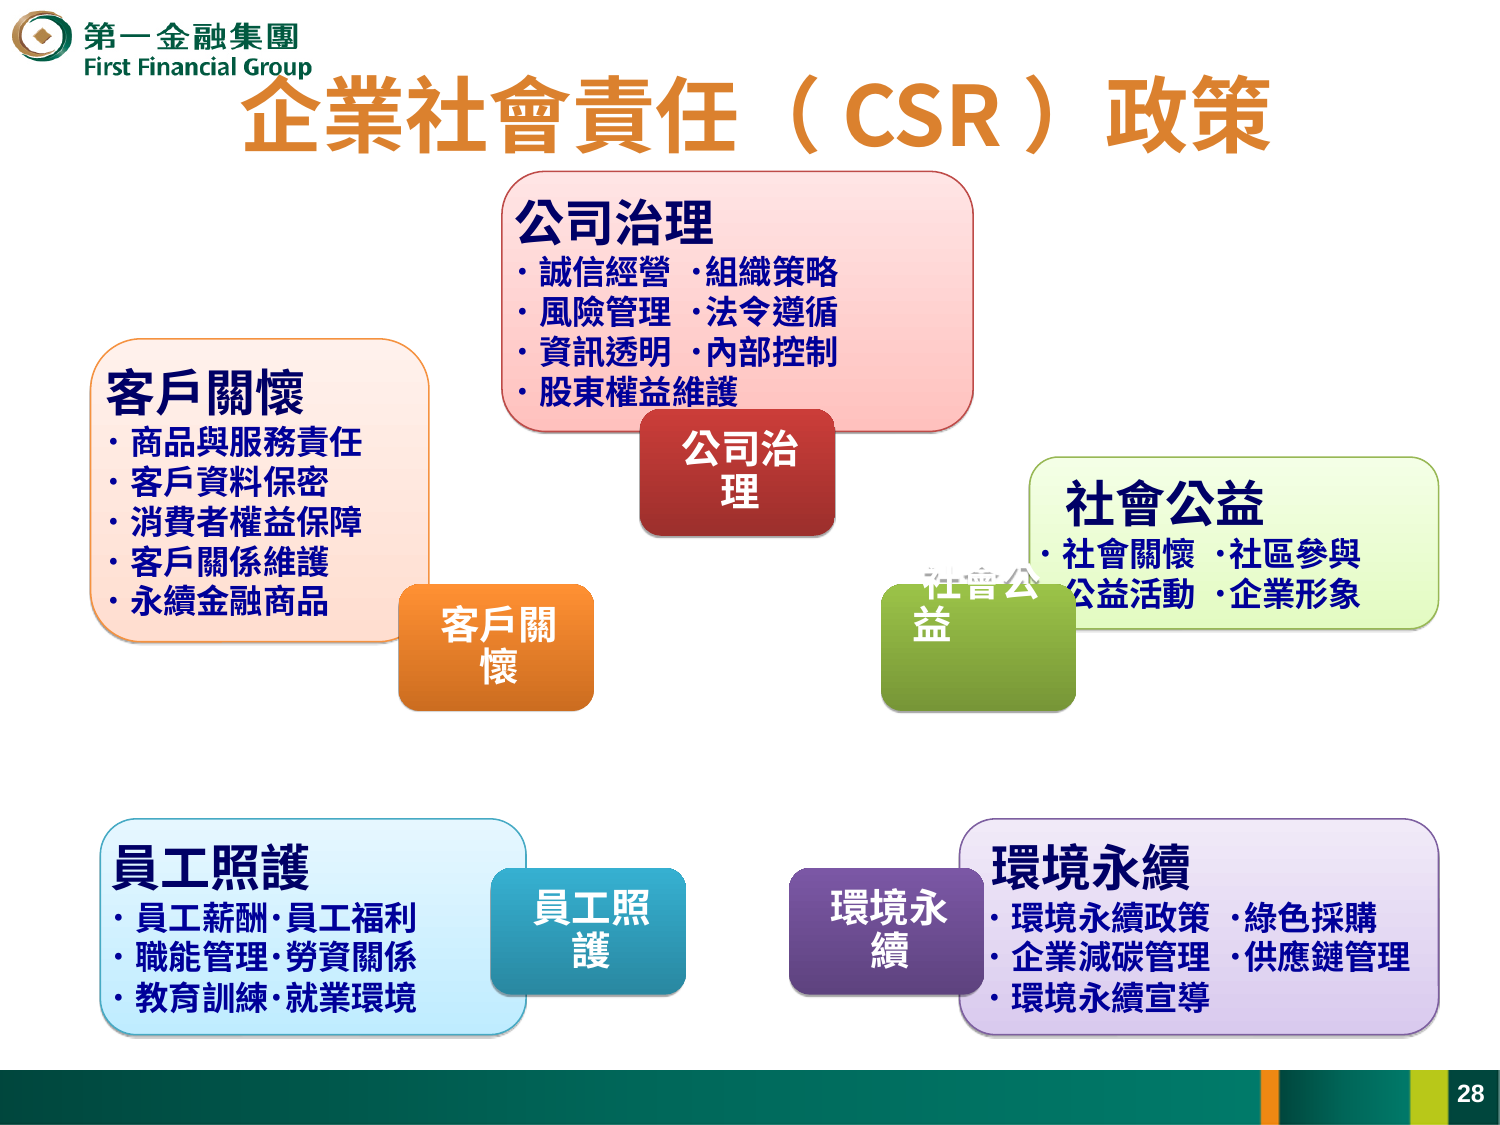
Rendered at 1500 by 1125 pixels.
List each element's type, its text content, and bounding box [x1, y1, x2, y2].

text_box 公司治理 [639, 408, 836, 536]
text_box 公司治理 ˙誠信經營 ˙組織策略 ˙風險管理 ˙法令遵循 ˙資訊透明 ˙內部控制 ˙股東權益維護 [501, 258, 974, 432]
picture [11, 8, 313, 80]
text_box 客戶關懷 ˙商品與服務責任 ˙客戶資料保密 ˙消費者權益保障 ˙客戶關係維護 ˙永續金融商品 [90, 338, 429, 642]
text_box 社會公益 [881, 584, 1077, 712]
text_box 社會公益 [1014, 584, 1028, 592]
text_box 員工照護 ˙員工薪酬˙員工福利 ˙職能管理˙勞資關係 ˙教育訓練˙就業環境 [100, 818, 527, 1035]
title 企業社會責任（CSR）政策 [41, 55, 1471, 258]
text_box 員工照護 [490, 867, 686, 995]
slide_number <編號> [1149, 1070, 1500, 1125]
text_box 客戶關懷 [398, 584, 594, 712]
text_box 社會公益 ˙社會關懷 ˙社區參與 ˙公益活動 ˙企業形象 [1029, 457, 1439, 629]
text_box 環境永續 ˙環境永續政策 ˙綠色採購 ˙企業減碳管理 ˙供應鏈管理 ˙環境永續宣導 [959, 818, 1439, 1035]
text_box 環境永續 [789, 867, 985, 995]
picture [0, 1070, 1149, 1125]
